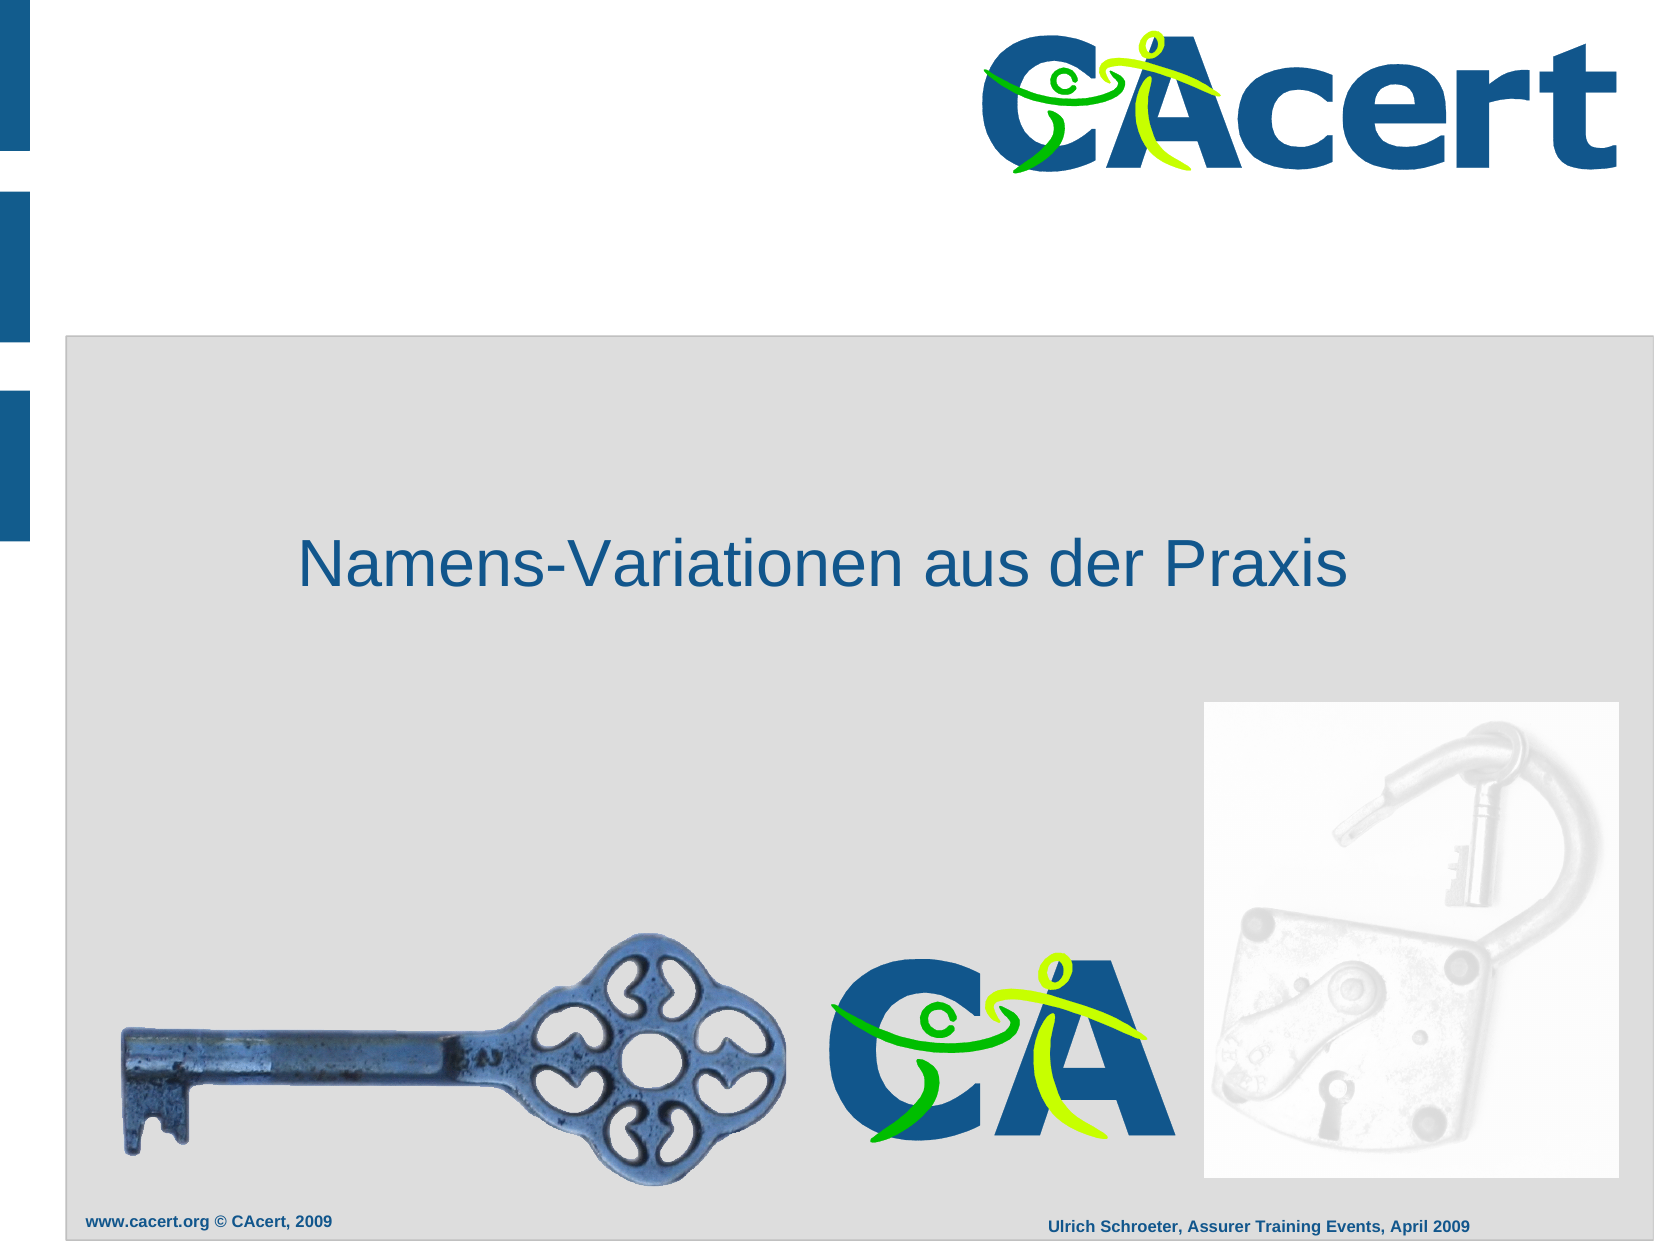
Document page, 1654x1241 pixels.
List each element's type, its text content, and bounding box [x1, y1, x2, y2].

picture [106, 915, 800, 1203]
title Namens-Variationen aus der Praxis [118, 442, 1530, 601]
picture [826, 950, 1177, 1145]
picture [1204, 702, 1619, 1178]
